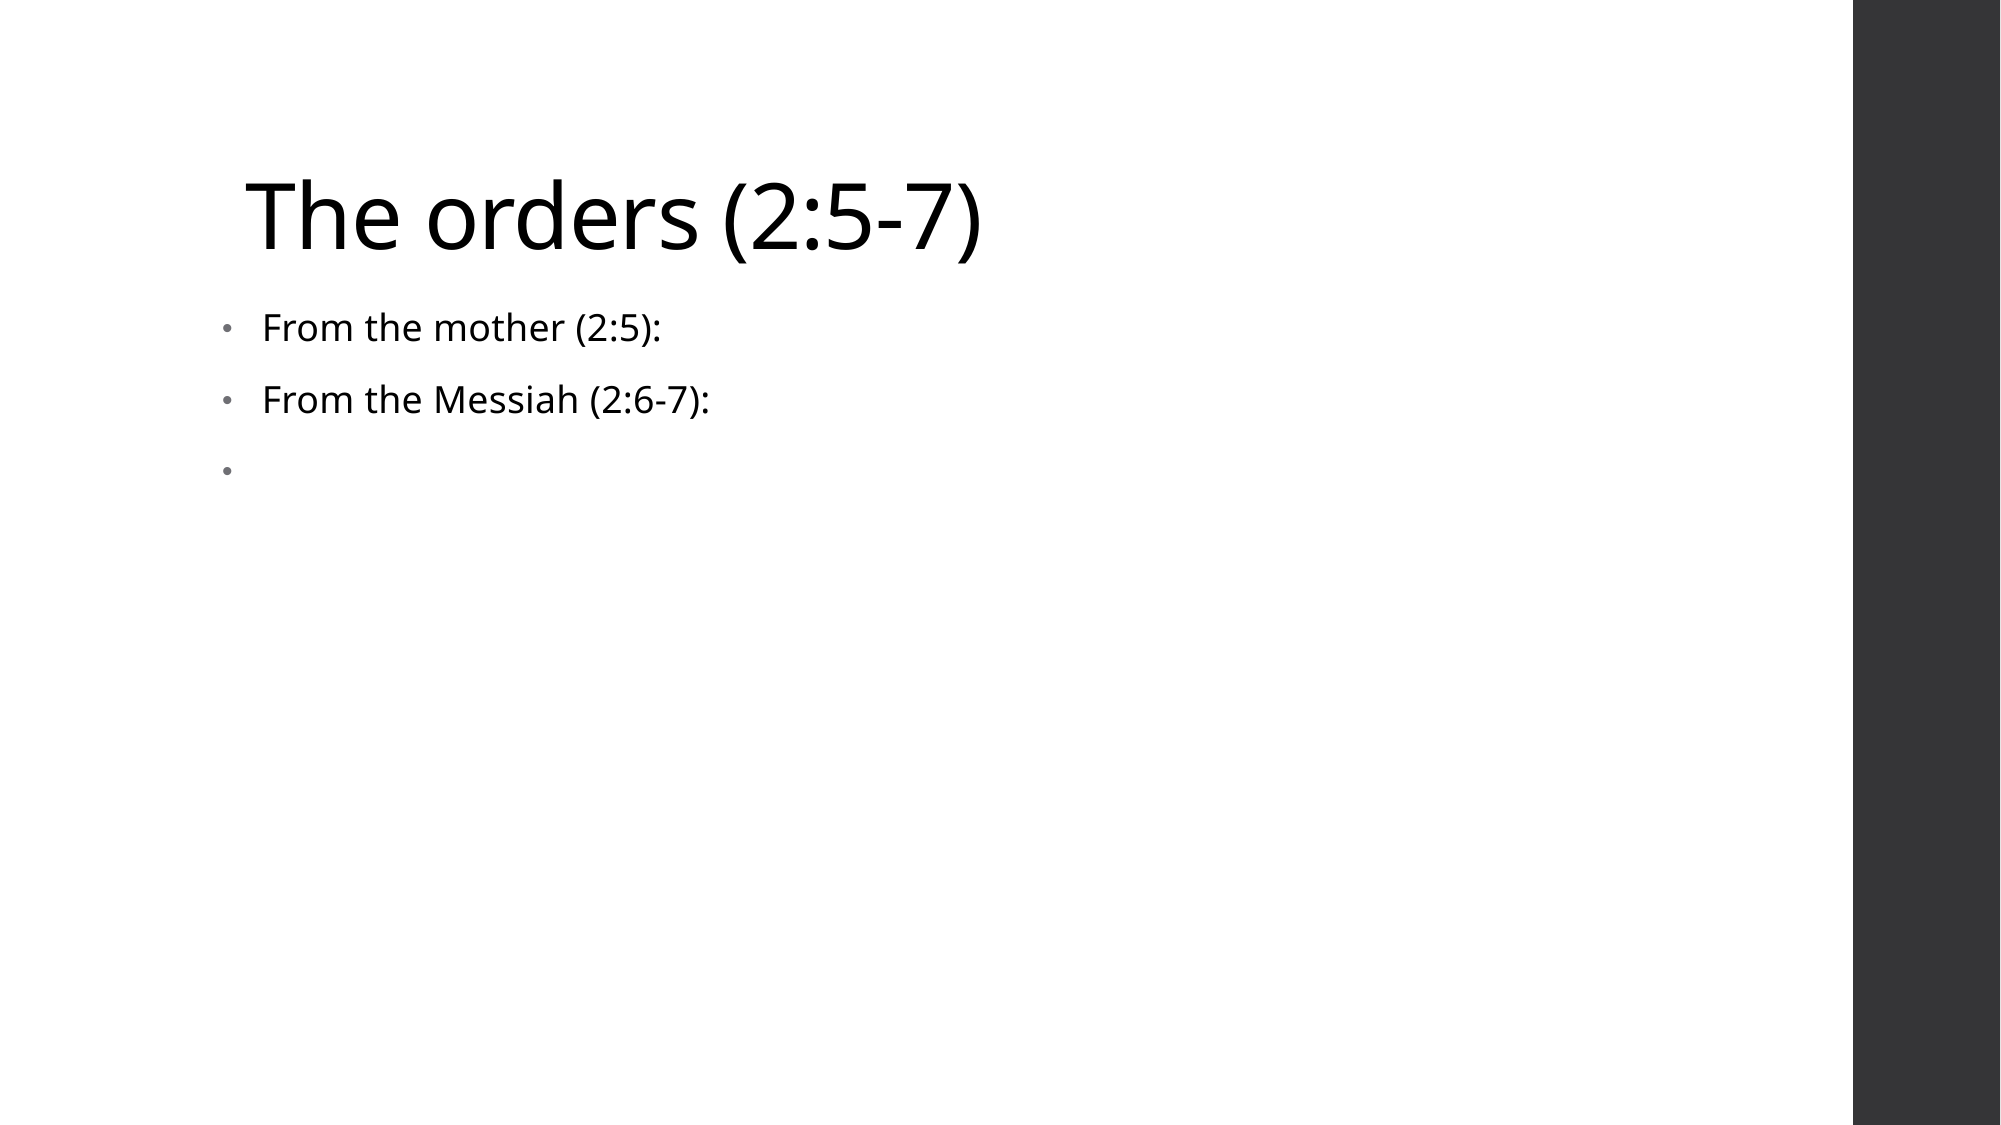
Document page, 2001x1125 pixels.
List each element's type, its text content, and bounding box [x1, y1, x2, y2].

title The orders (2:5-7) [206, 60, 1797, 278]
list From the mother (2:5): From the Messiah (2:6-7): [206, 299, 1617, 1014]
